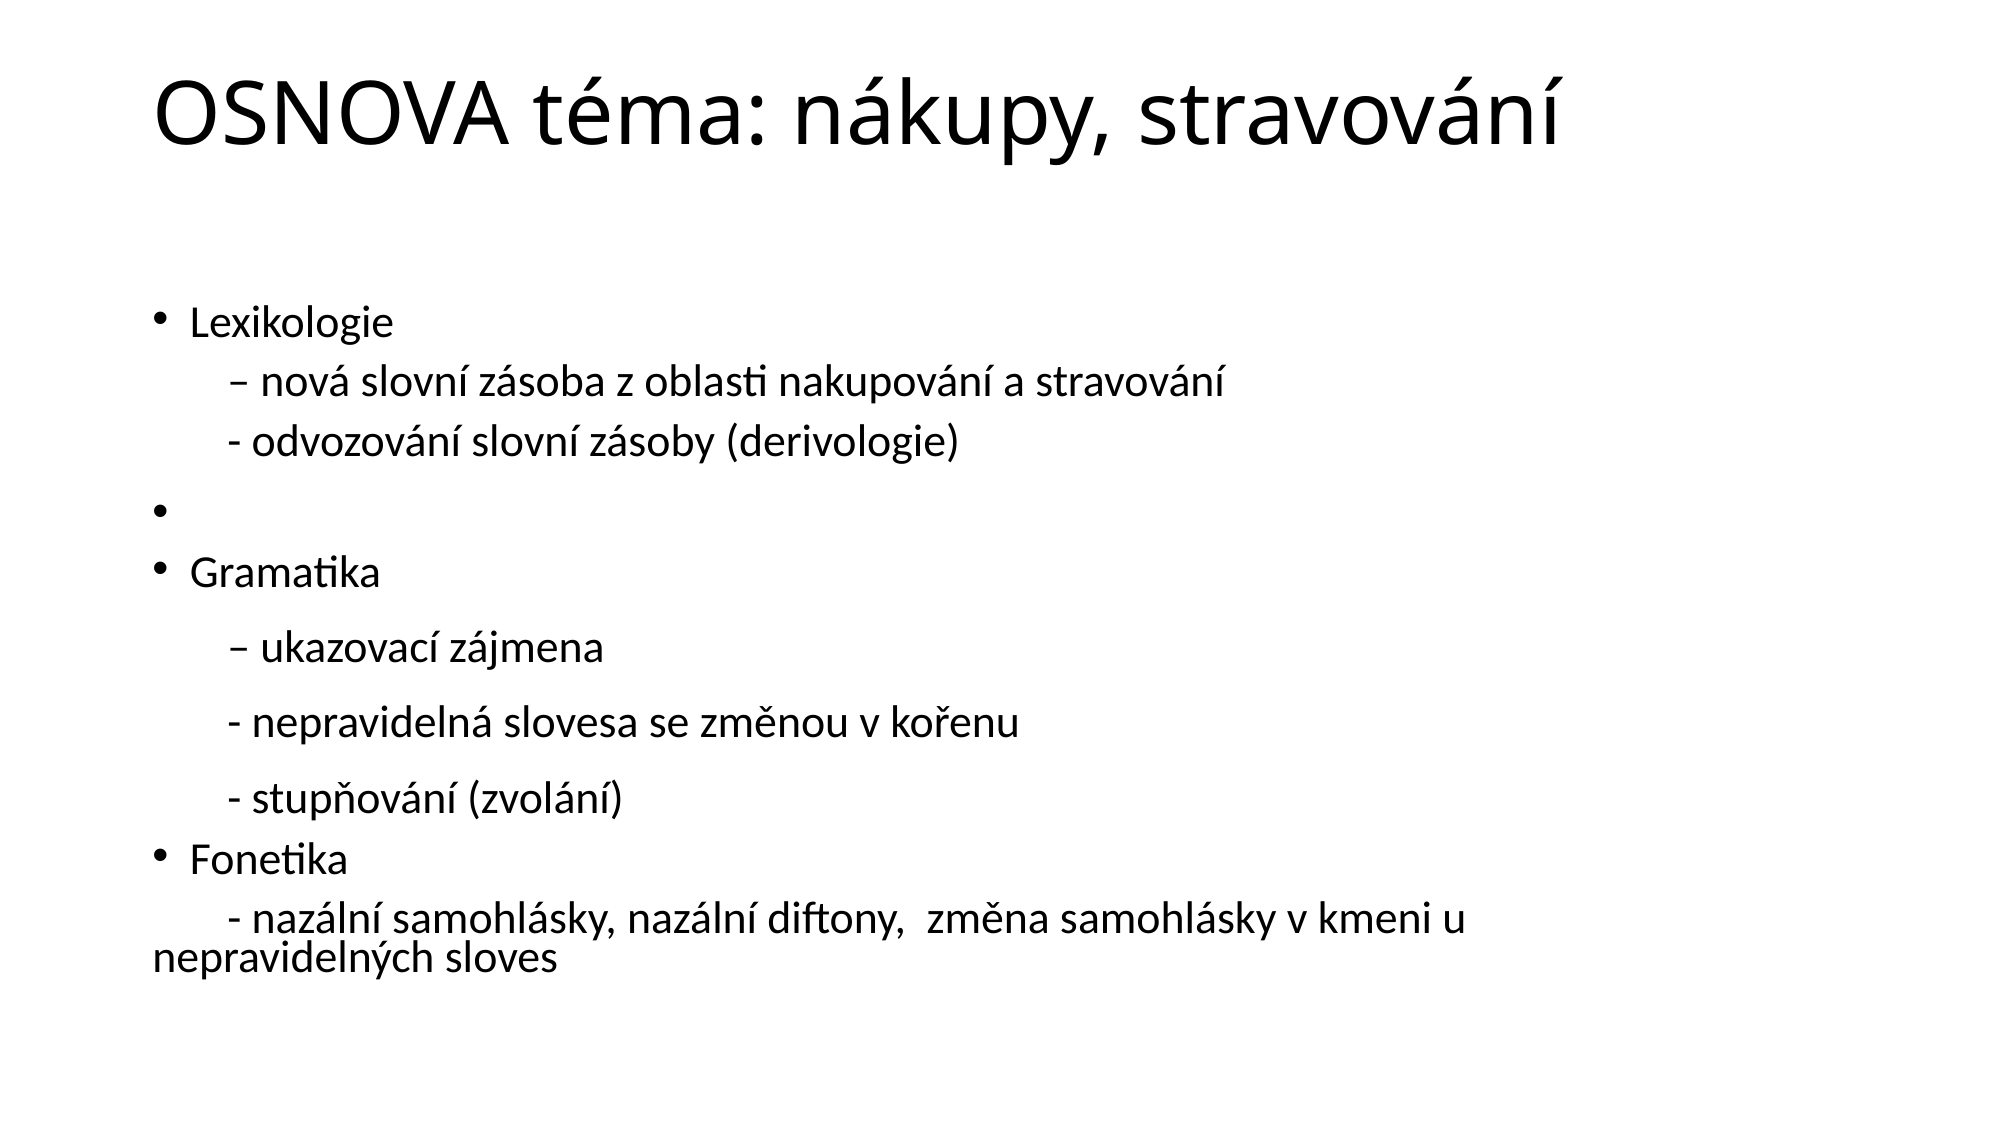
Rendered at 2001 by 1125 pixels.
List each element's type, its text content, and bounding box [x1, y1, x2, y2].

title OSNOVA téma: nákupy, stravování [137, 59, 1863, 278]
list Lexikologie – nová slovní zásoba z oblasti nakupování a stravování - odvozování slovní zásoby (derivologie) Gramatika – ukazovací zájmena - nepravidelná slovesa se změnou v kořenu - stupňování (zvolání) Fonetika - nazální samohlásky, nazální diftony, změna samohlásky v kmeni u nepravidelných sloves [137, 299, 1863, 1014]
